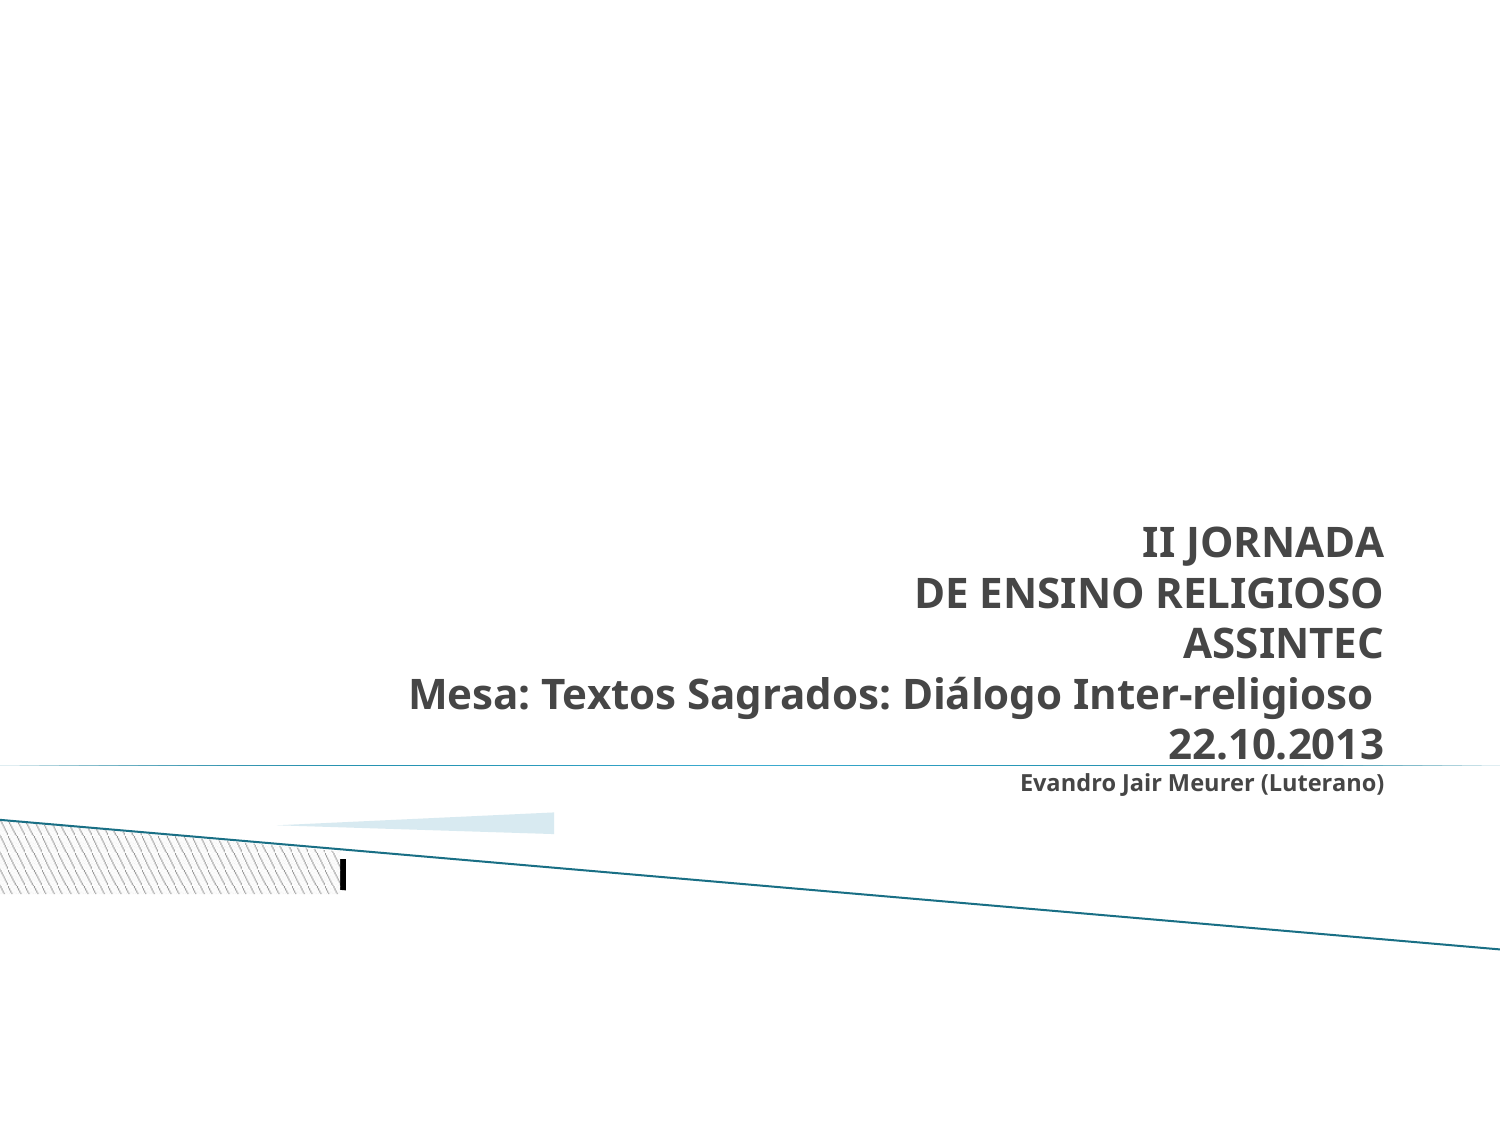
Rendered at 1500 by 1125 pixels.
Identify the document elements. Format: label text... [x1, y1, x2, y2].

picture [0, 821, 341, 895]
title II JORNADA DE ENSINO RELIGIOSO ASSINTEC Mesa: Textos Sagrados: Diálogo Inter-religioso 22.10.2013 Evandro Jair Meurer (Luterano) [123, 503, 1399, 804]
